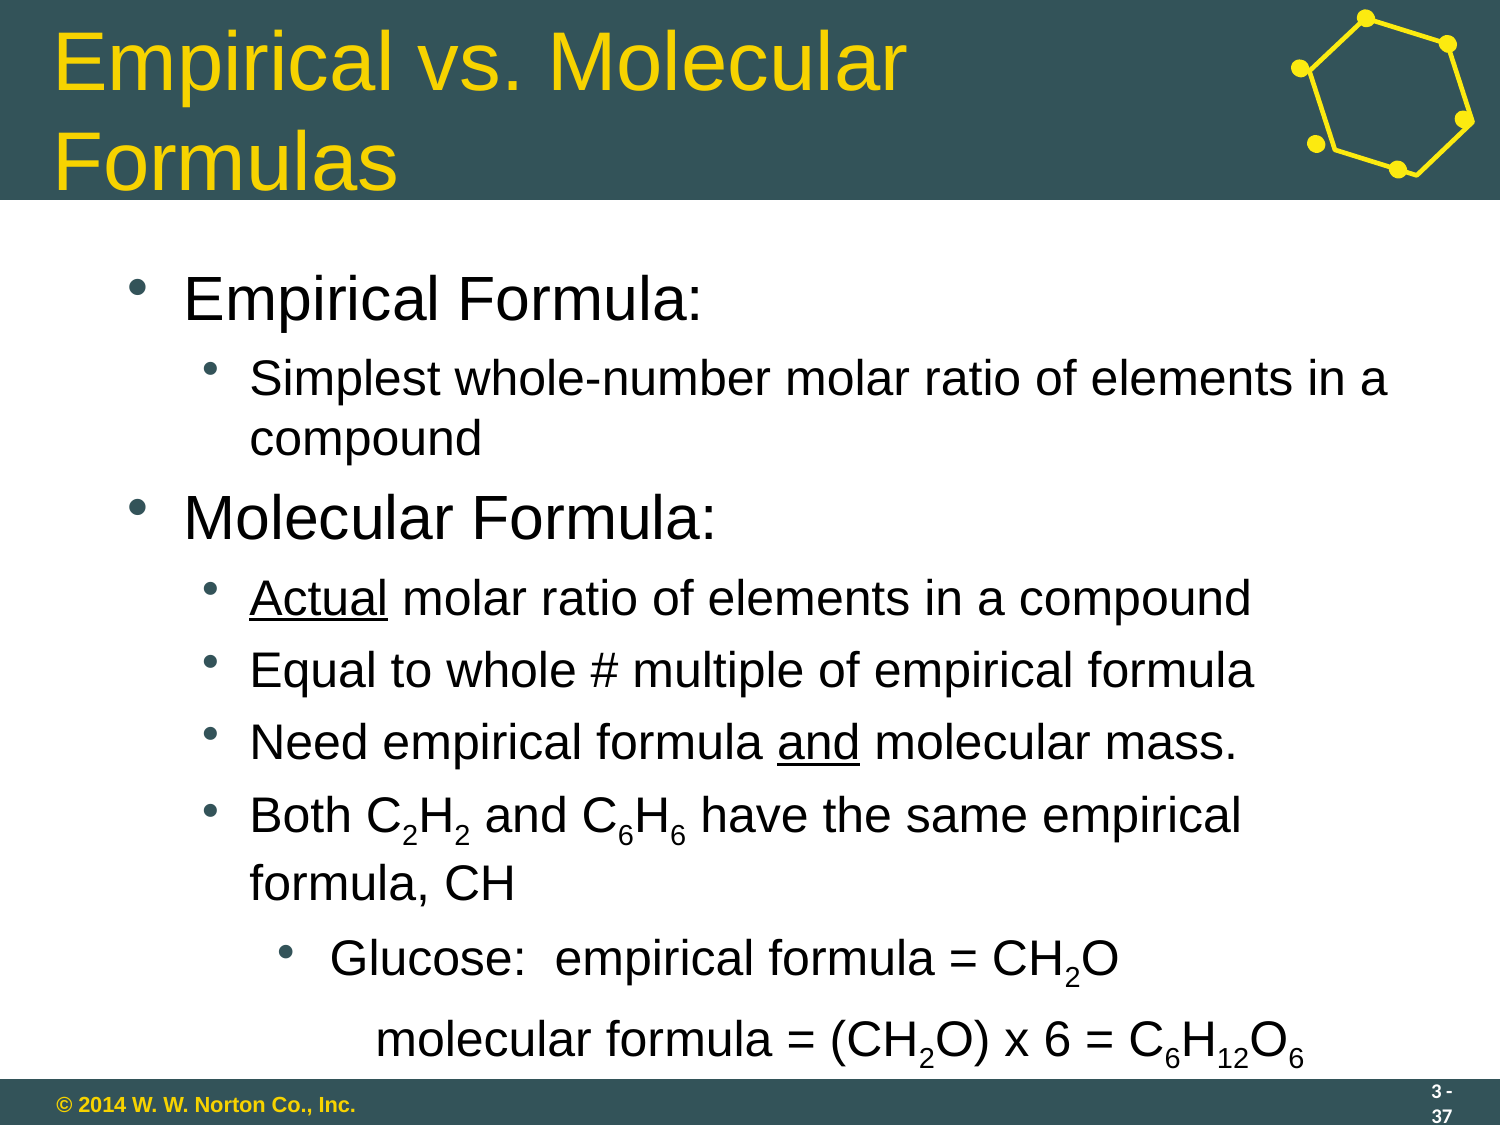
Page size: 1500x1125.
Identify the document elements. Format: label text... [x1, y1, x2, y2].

slide_number 3 - <number> [1411, 1086, 1468, 1119]
title Empirical vs. Molecular Formulas [37, 19, 1118, 195]
list Empirical Formula: Simplest whole-number molar ratio of elements in a compound Molecular Formula: Actual molar ratio of elements in a compound Equal to whole # multiple of empirical formula Need empirical formula and molecular mass. Both C2H2 and C6H6 have the same empirical formula, CH Glucose: empirical formula = CH2O molecular formula = (CH2O) x 6 = C6H12O6 [112, 249, 1413, 975]
